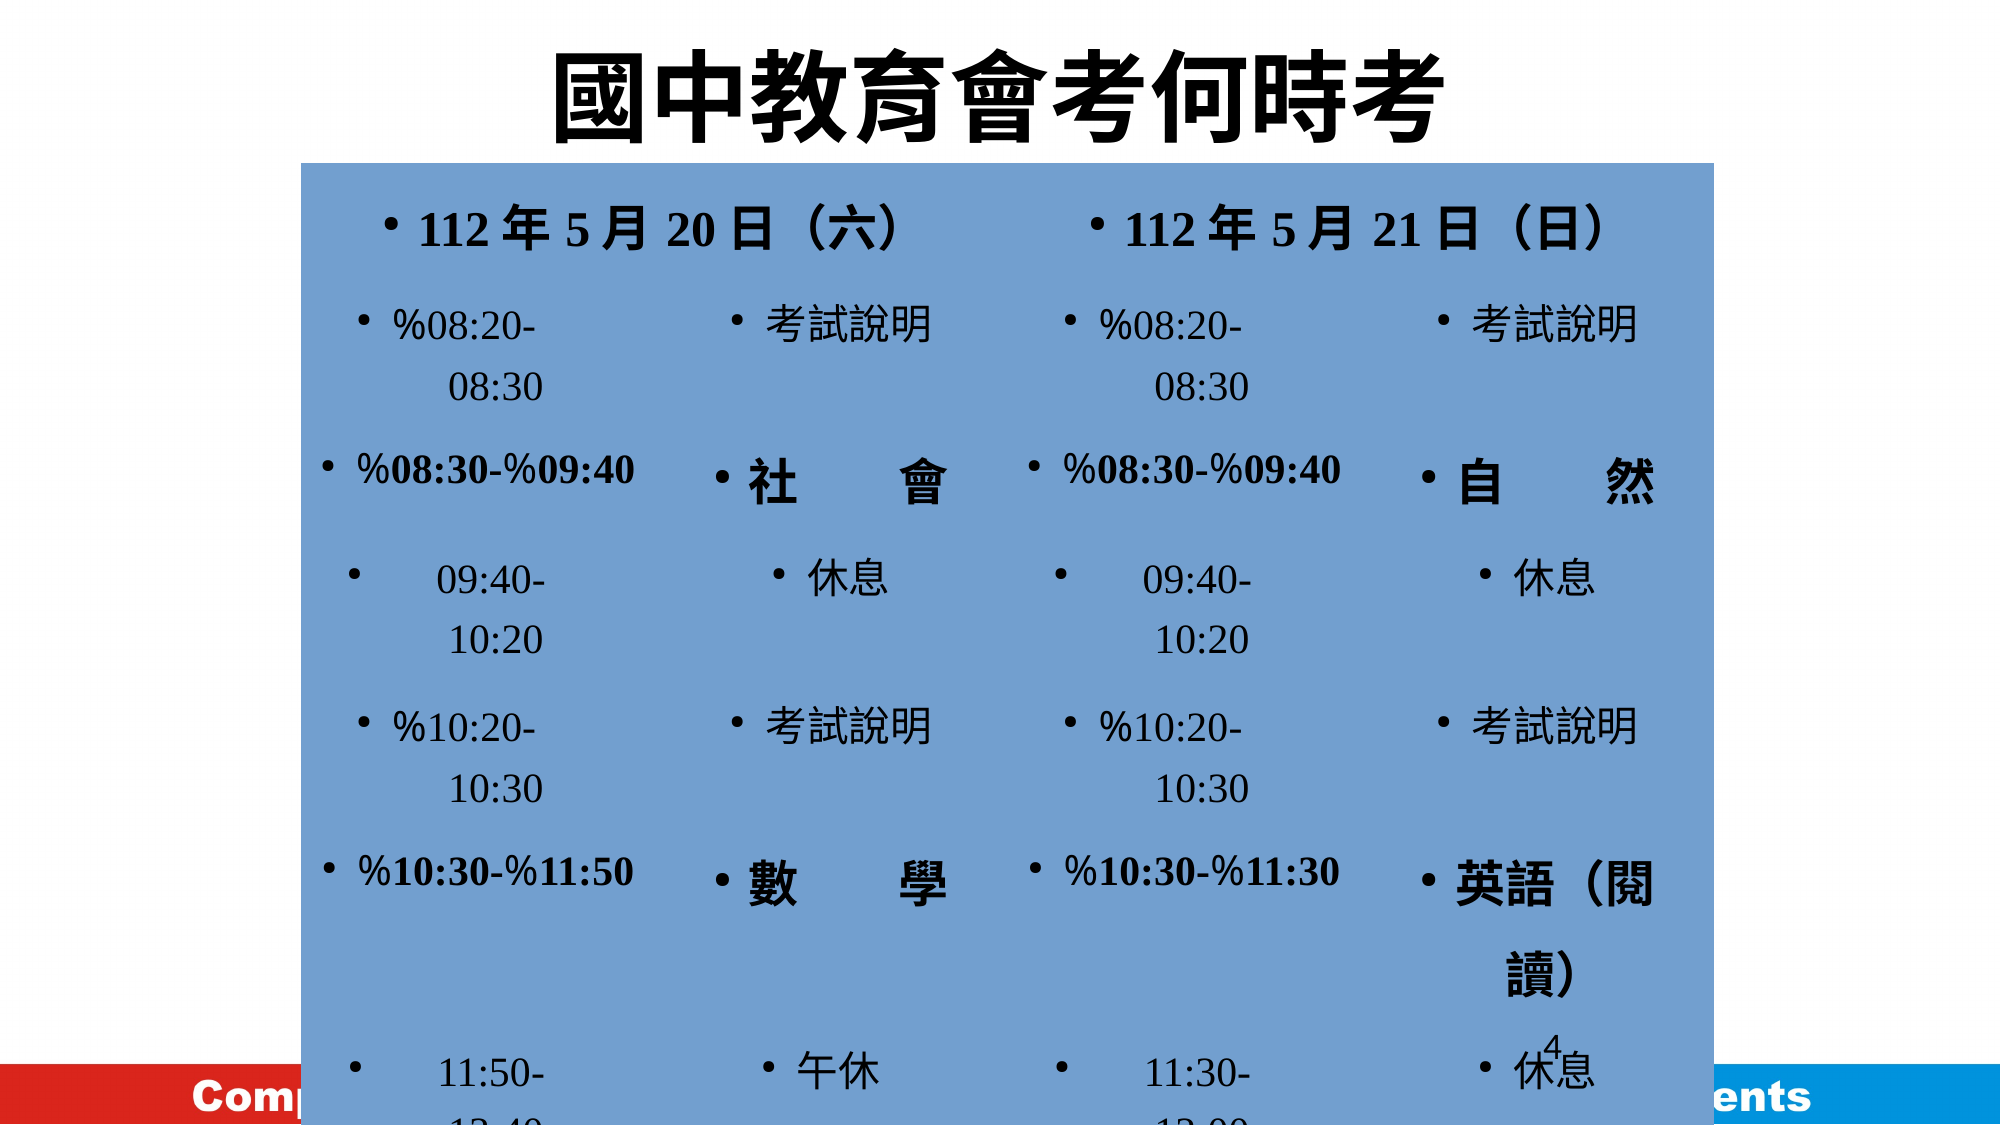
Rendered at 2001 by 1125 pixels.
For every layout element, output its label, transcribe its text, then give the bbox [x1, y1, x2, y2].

table_cell 09:40- 10:20 [301, 522, 655, 670]
table_header 112年5月21日（日） [1008, 163, 1714, 268]
table_cell %08:20- 08:30 [1008, 268, 1361, 417]
table_cell 考試說明 [655, 268, 1008, 417]
table_cell %08:30-%09:40 [301, 417, 655, 522]
table_cell %08:20- 08:30 [301, 268, 655, 417]
table_cell 休息 [655, 522, 1008, 670]
table_cell %10:30-%11:30 [1008, 819, 1361, 1015]
table_cell 11:50- 13:40 [301, 1015, 655, 1125]
table_cell 09:40- 10:20 [1008, 522, 1361, 670]
table_cell 考試說明 [655, 670, 1008, 819]
table_cell 午休 [655, 1015, 1008, 1125]
table_cell 休息 [1361, 1015, 1714, 1125]
table_cell 自 然 [1361, 417, 1714, 522]
table_cell 社 會 [655, 417, 1008, 522]
table_cell 英語（閱讀） [1361, 819, 1714, 1015]
table_cell 數 學 [655, 819, 1008, 1015]
table_cell %10:30-%11:50 [301, 819, 655, 1015]
table_cell %10:20- 10:30 [301, 670, 655, 819]
table_cell %08:30-%09:40 [1008, 417, 1361, 522]
table_cell 考試說明 [1361, 670, 1714, 819]
table_cell 休息 [1361, 522, 1714, 670]
table_cell 考試說明 [1361, 268, 1714, 417]
table_header 112年5月20日（六） [301, 163, 1008, 268]
text_box [1528, 1014, 1995, 1075]
table_cell 11:30- 12:00 [1008, 1015, 1361, 1125]
table_cell %10:20- 10:30 [1008, 670, 1361, 819]
title 國中教育會考何時考 [99, 1, 1900, 189]
